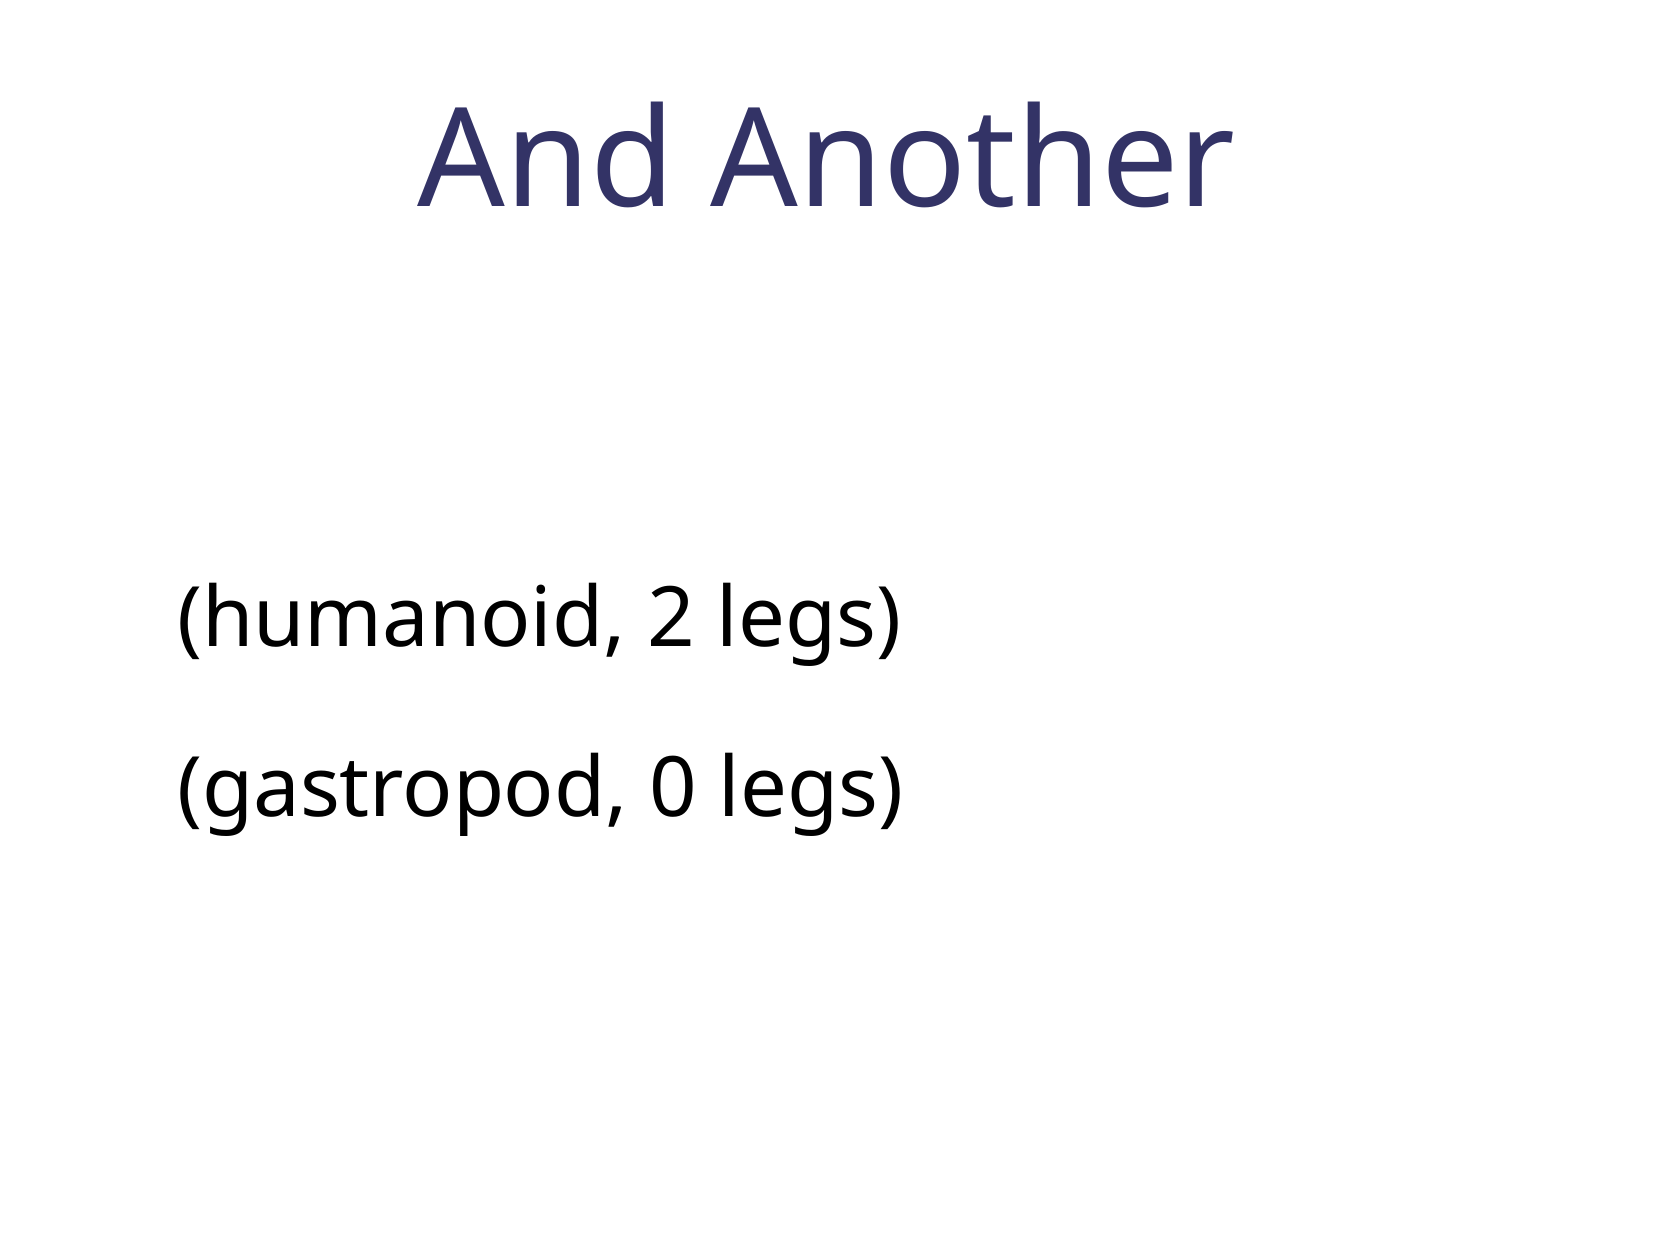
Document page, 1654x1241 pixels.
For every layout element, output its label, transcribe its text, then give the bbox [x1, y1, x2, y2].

title And Another [82, 56, 1571, 250]
subtitle (humanoid, 2 legs) (gastropod, 0 legs) [177, 297, 1613, 1102]
